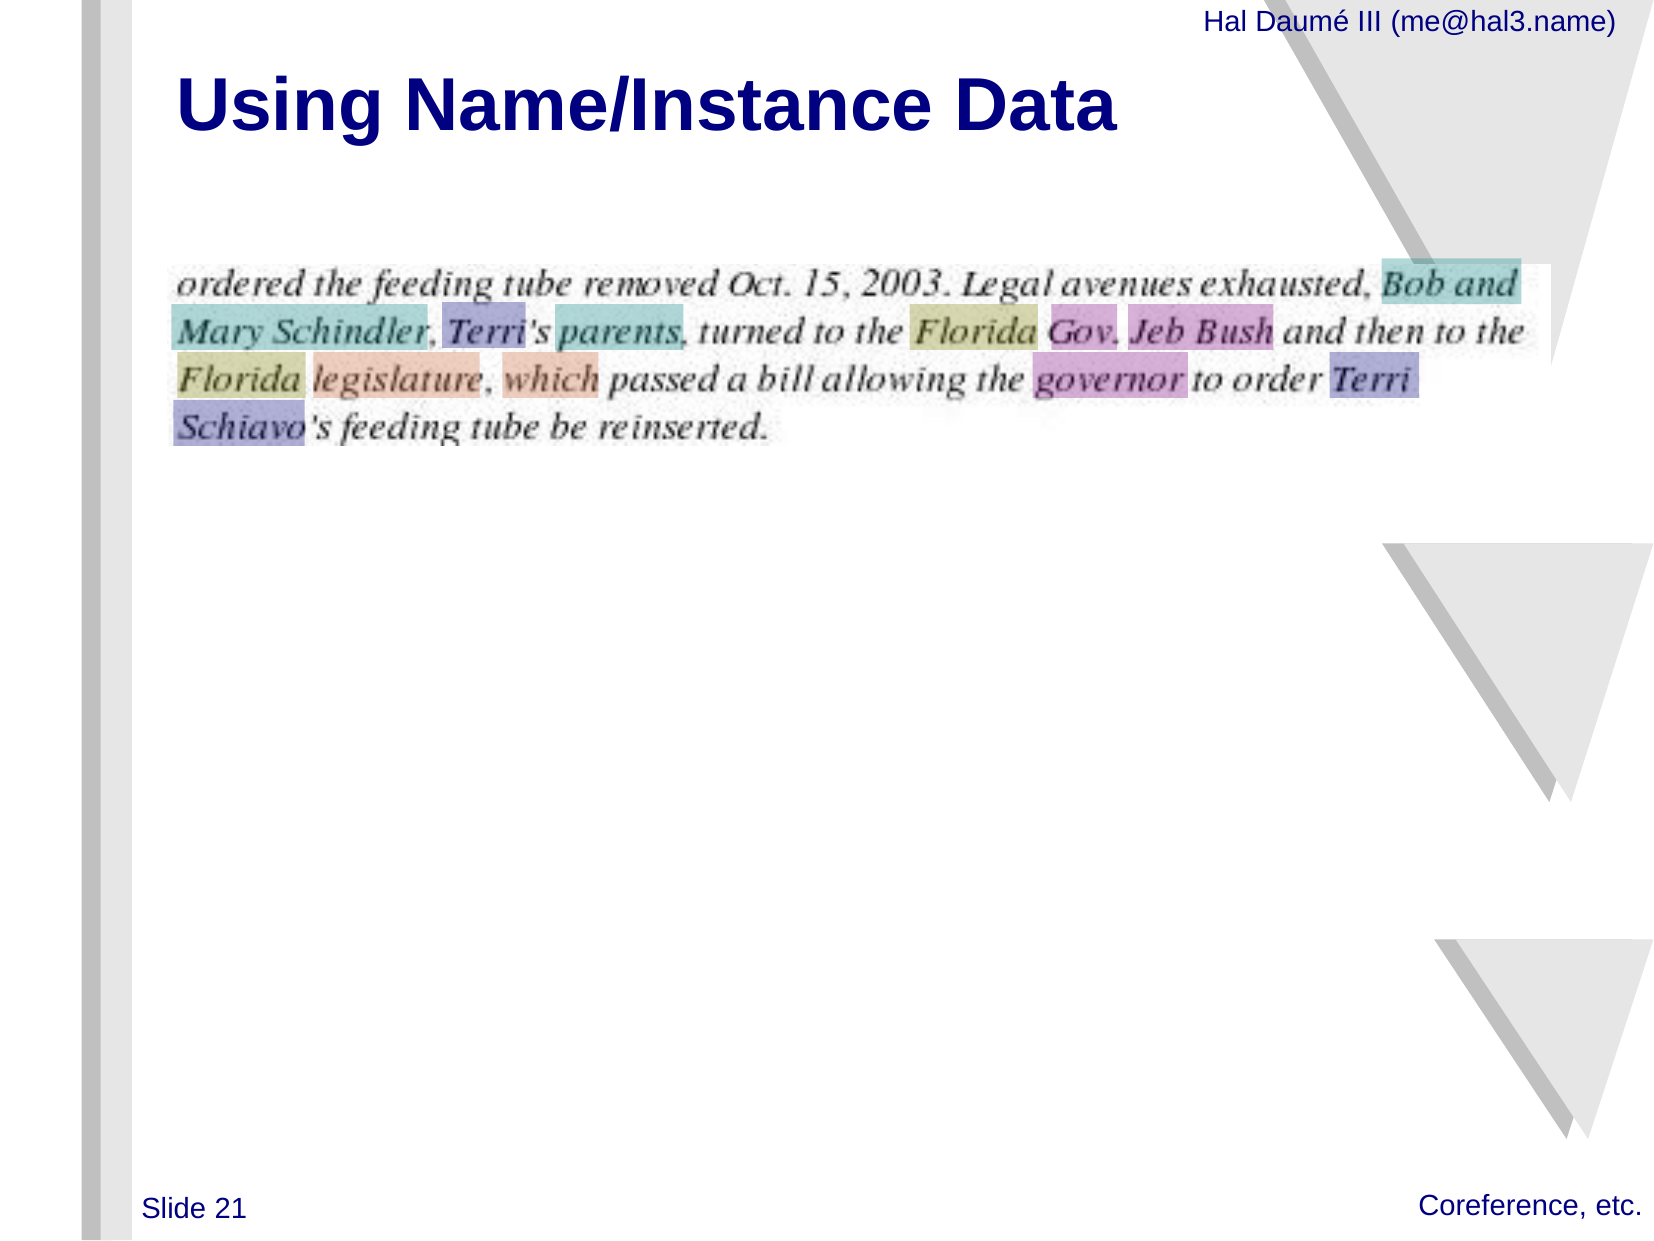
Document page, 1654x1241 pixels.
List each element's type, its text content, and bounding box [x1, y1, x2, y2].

text_box [555, 304, 684, 350]
text_box [313, 352, 480, 398]
text_box [1128, 304, 1274, 350]
title Using Name/Instance Data [176, 44, 1509, 166]
text_box [171, 304, 428, 350]
text_box [1032, 352, 1188, 398]
picture [167, 264, 1551, 446]
text_box [173, 399, 305, 446]
text_box [1329, 352, 1420, 398]
text_box [1051, 304, 1118, 350]
text_box [442, 302, 526, 348]
text_box [1381, 258, 1522, 305]
text_box [177, 352, 306, 398]
text_box [502, 352, 599, 398]
text_box [909, 304, 1038, 350]
